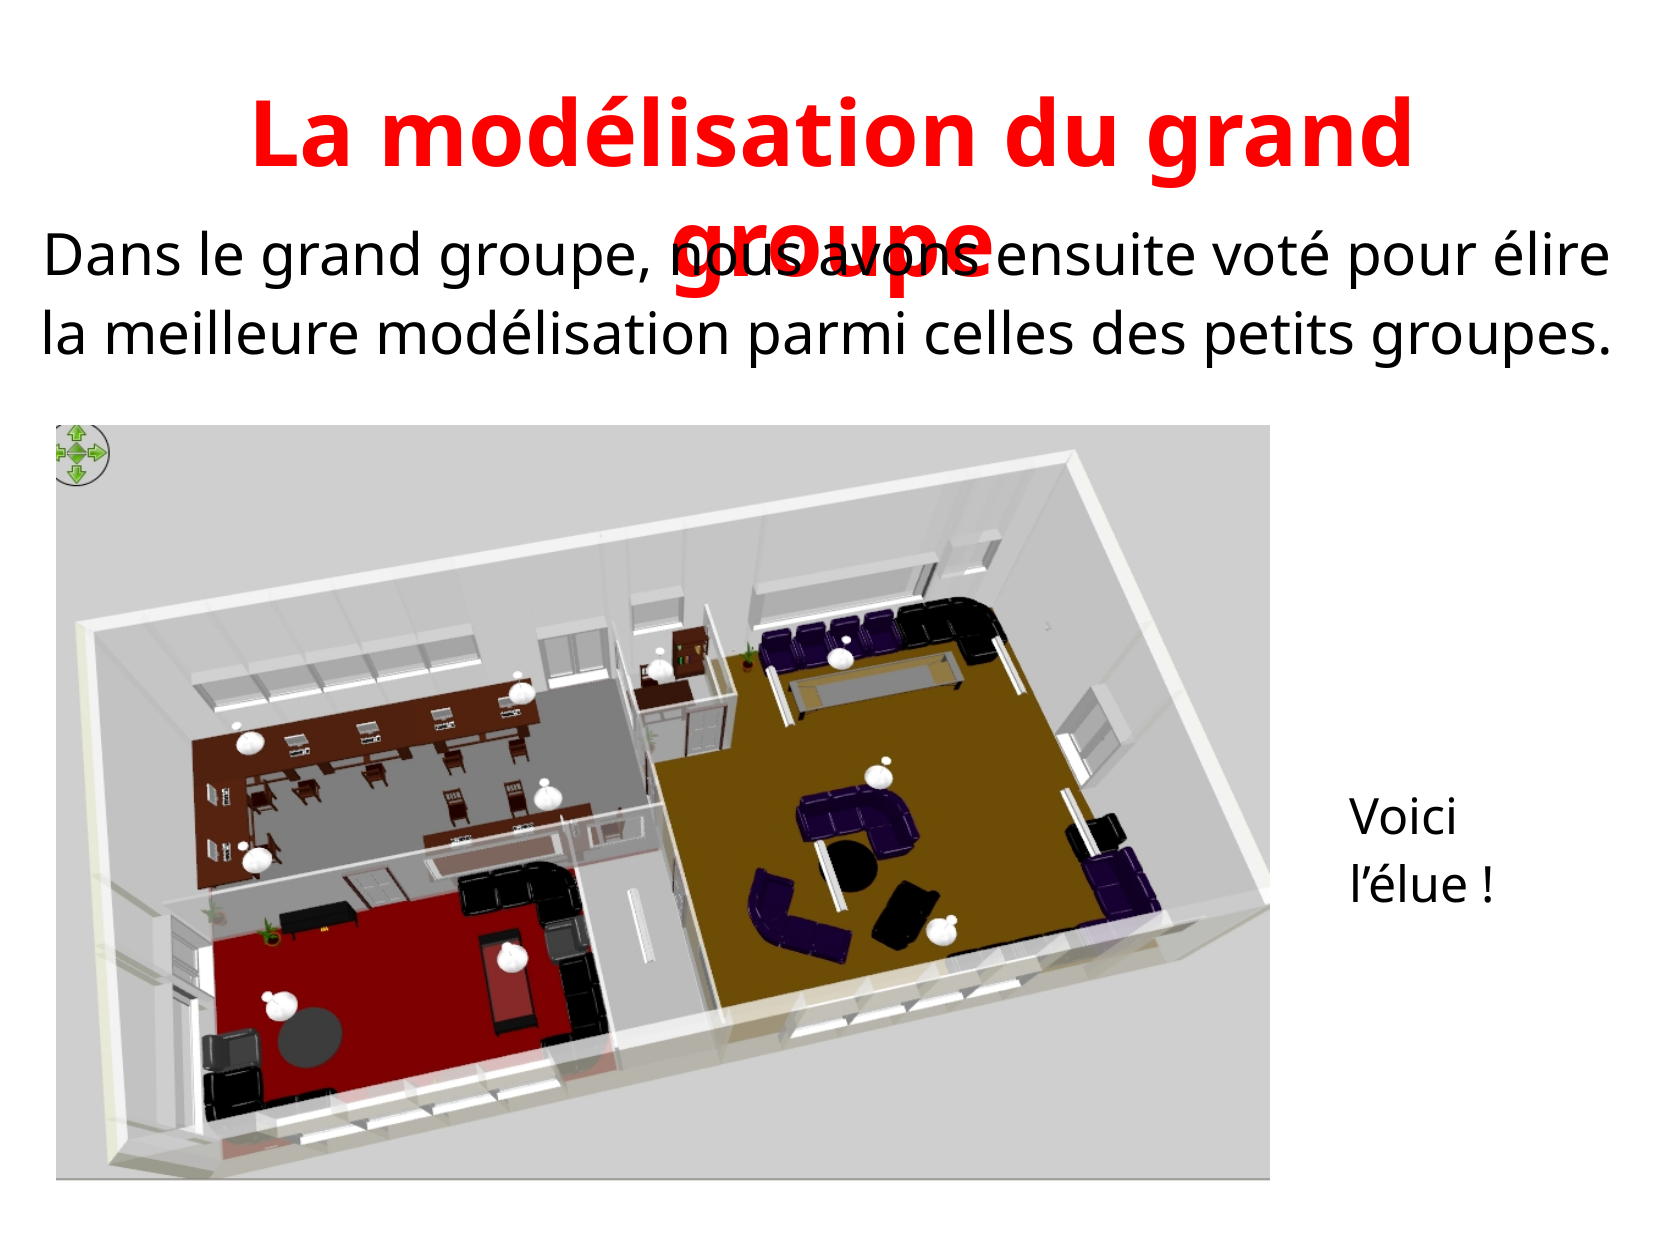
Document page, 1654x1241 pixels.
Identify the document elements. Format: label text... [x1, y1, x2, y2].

title La modélisation du grand groupe [88, 67, 1577, 178]
picture [56, 425, 1270, 1182]
text_box Dans le grand groupe, nous avons ensuite voté pour élire la meilleure modélisation parmi celles des petits groupes. [0, 206, 1654, 384]
text_box Voici l’élue ! [1334, 773, 1595, 910]
